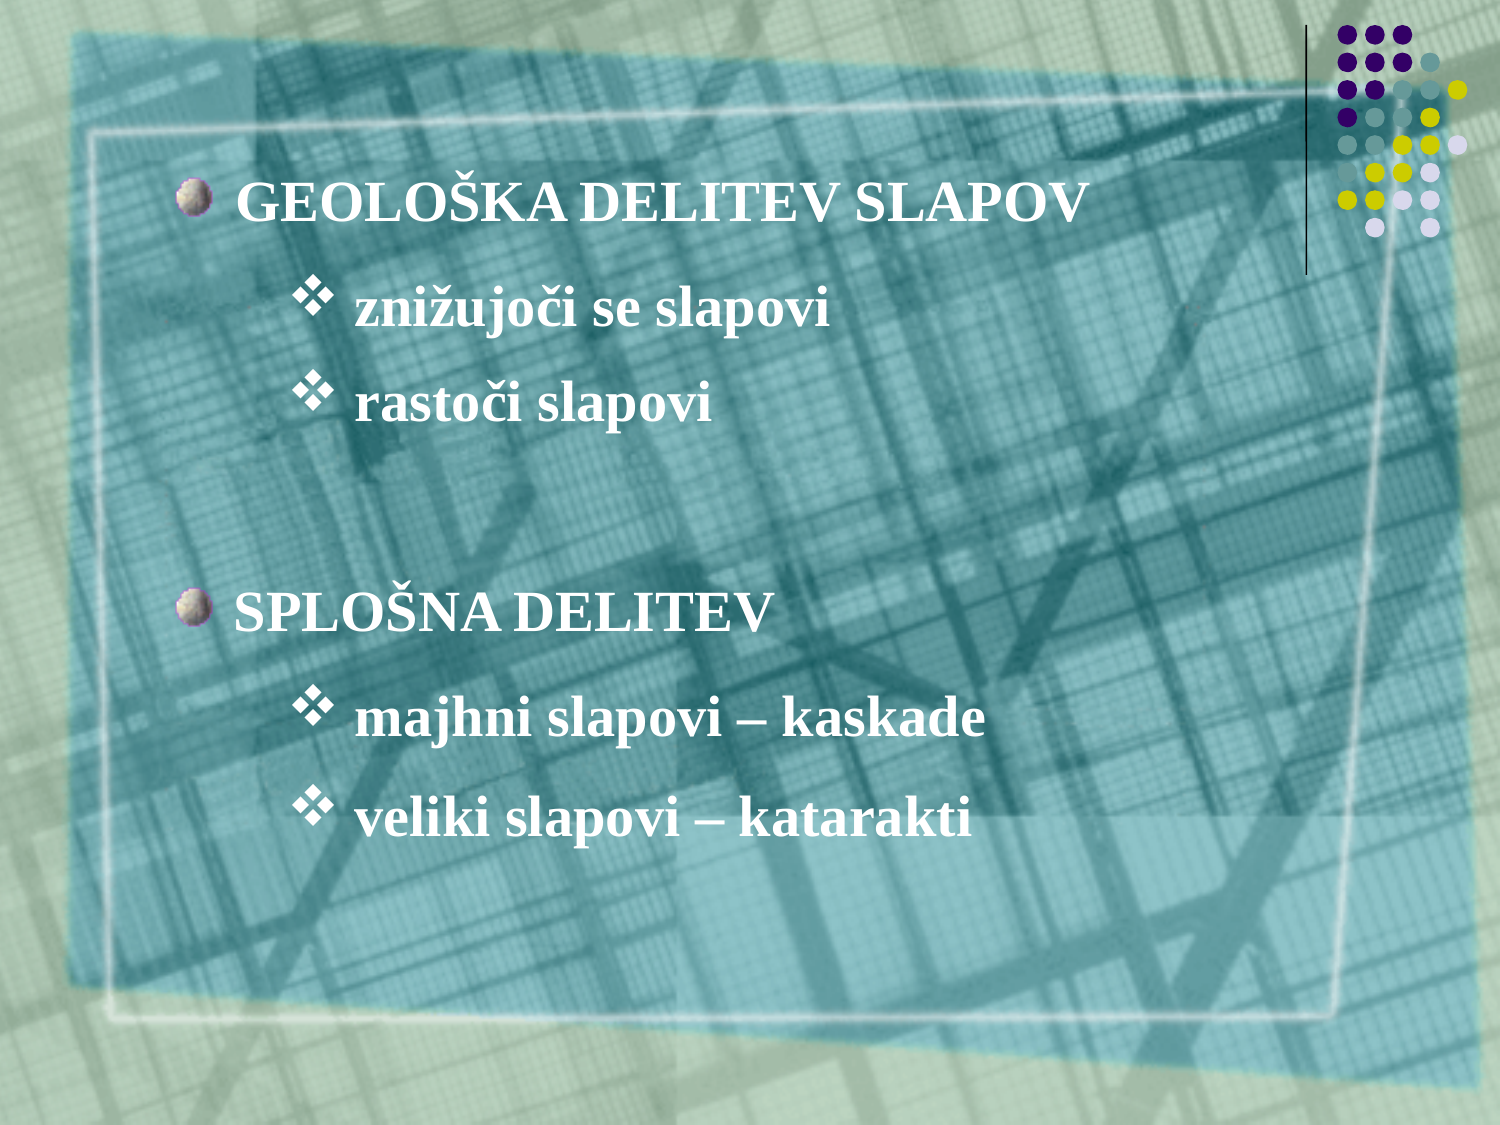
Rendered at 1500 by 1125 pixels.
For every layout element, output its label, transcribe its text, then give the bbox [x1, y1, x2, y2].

picture [0, 0, 1500, 1125]
text_box GEOLOŠKA DELITEV SLAPOV znižujoči se slapovi rastoči slapovi SPLOŠNA DELITEV majhni slapovi – kaskade veliki slapovi – katarakti [157, 155, 1106, 856]
